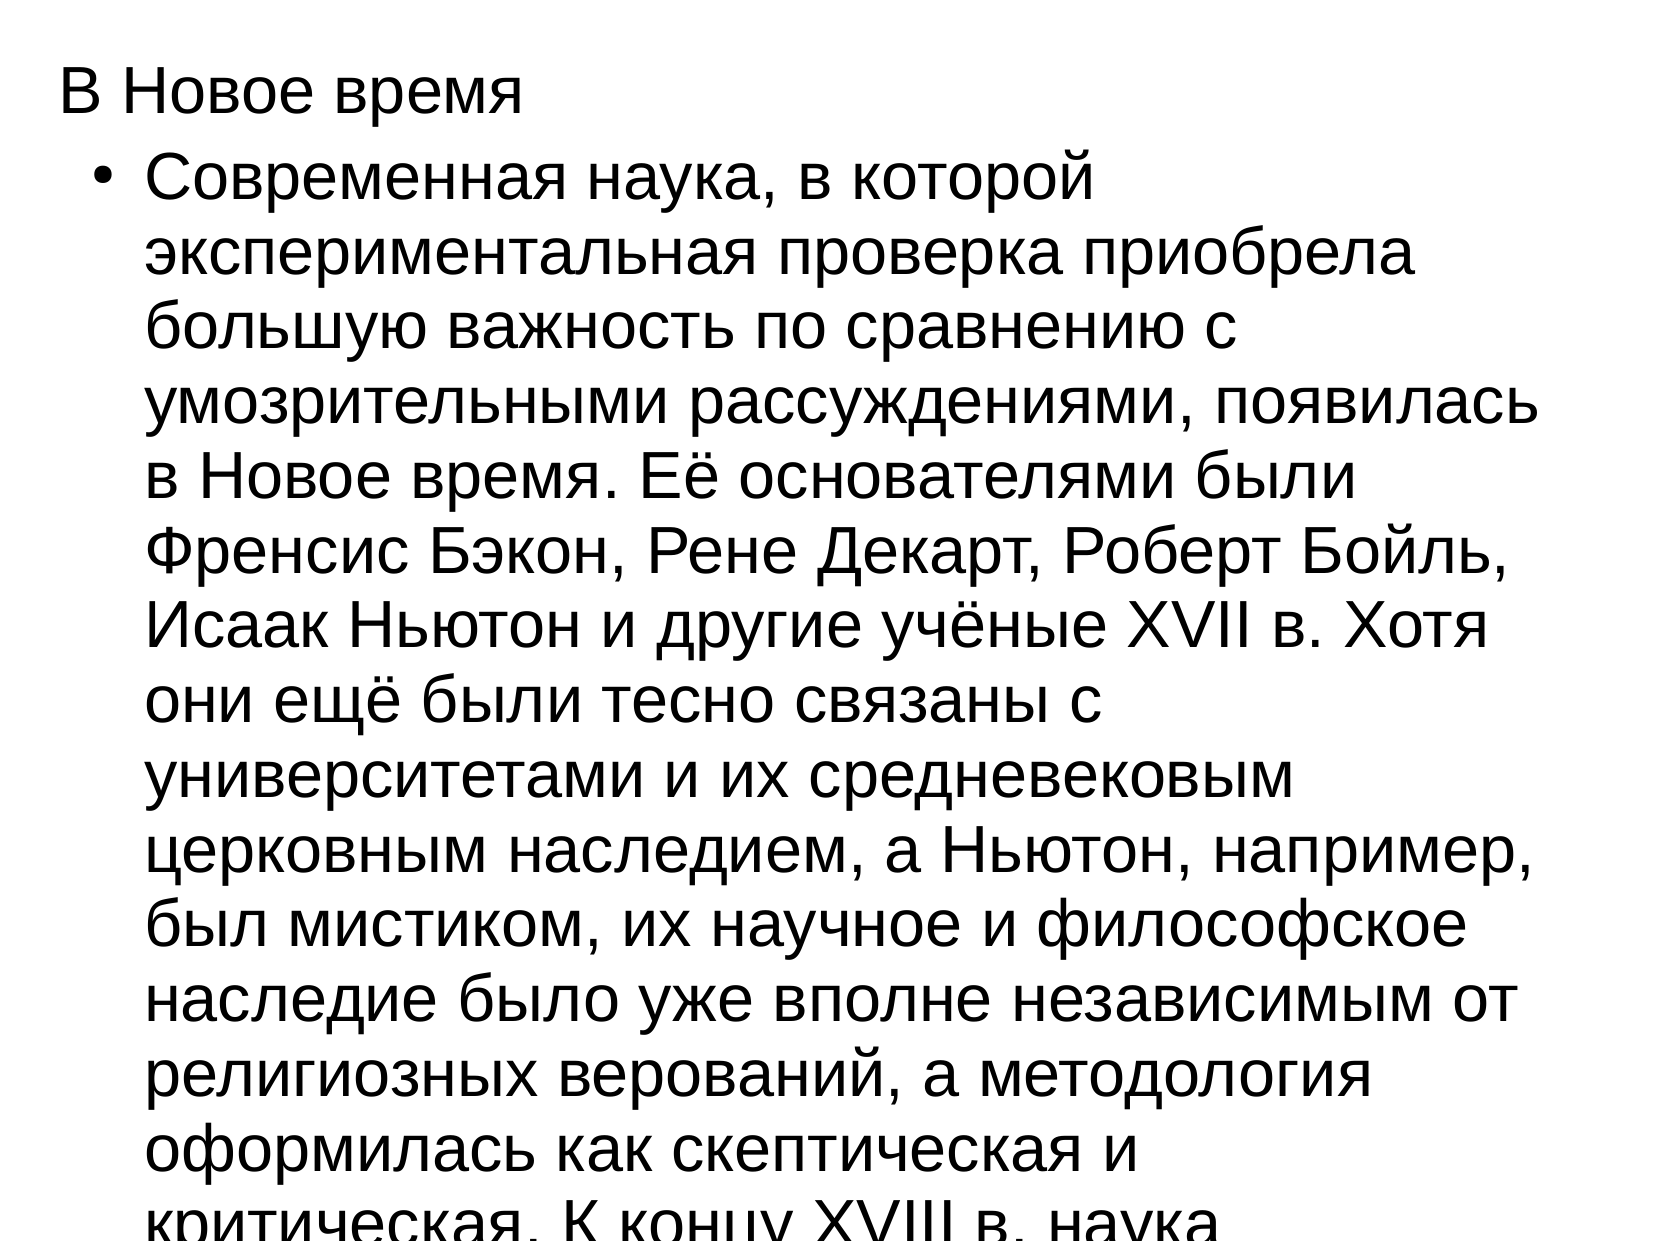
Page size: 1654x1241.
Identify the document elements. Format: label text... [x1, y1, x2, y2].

list В Новое время [58, 53, 785, 149]
list Современная наука, в которой экспериментальная проверка приобрела большую важность по сравнению с умозрительными рассуждениями, появилась в Новое время. Её основателями были Френсис Бэкон, Рене Декарт, Роберт Бойль, Исаак Ньютон и другие учёные XVII в. Хотя они ещё были тесно связаны с университетами и их средневековым церковным наследием, а Ньютон, например, был мистиком, их научное и философское наследие было уже вполне независимым от религиозных верований, а методология оформилась как скептическая и критическая. К концу XVIII в. наука окончательно отделилась от философии, а учёные специализировались, создавая все более сложную систему научных дисциплин и направлений[9]. [73, 138, 1557, 1241]
